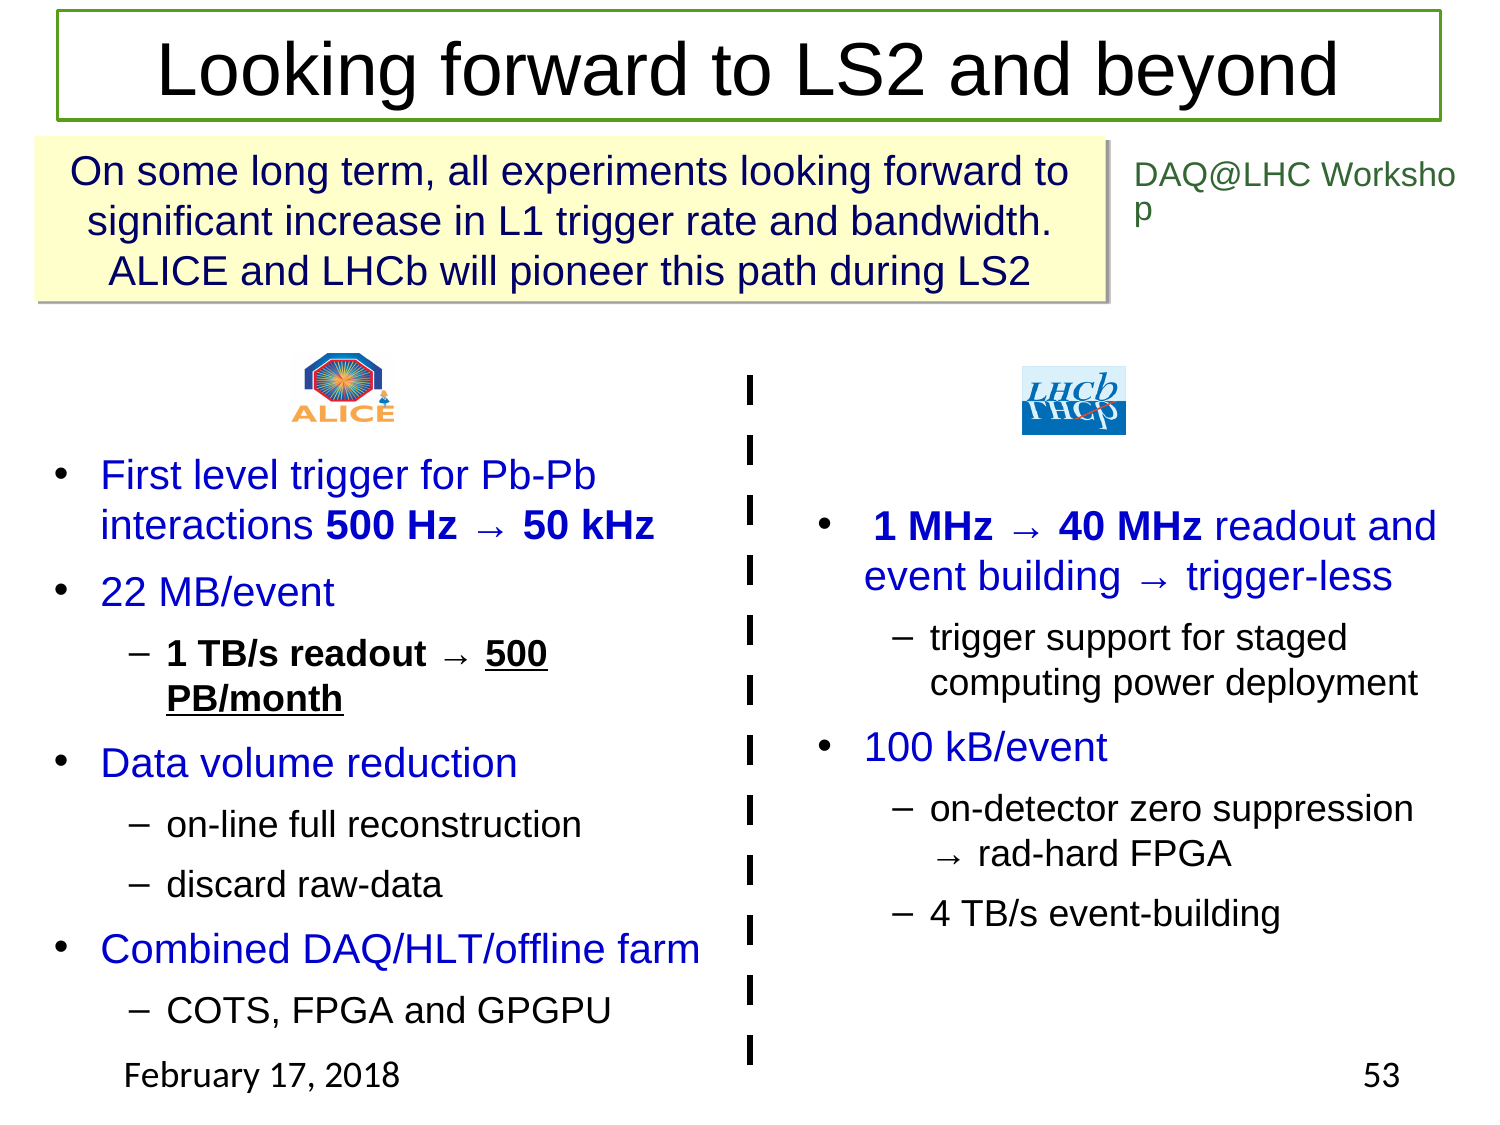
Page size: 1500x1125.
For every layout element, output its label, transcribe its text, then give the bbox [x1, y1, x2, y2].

list 1 MHz → 40 MHz readout and event building → trigger-less trigger support for staged computing power deployment 100 kB/event on-detector zero suppression → rad-hard FPGA 4 TB/s event-building [802, 490, 1467, 968]
list First level trigger for Pb-Pb interactions 500 Hz → 50 kHz 22 MB/event 1 TB/s readout → 500 PB/month Data volume reduction on-line full reconstruction discard raw-data Combined DAQ/HLT/offline farm COTS, FPGA and GPGPU [39, 439, 719, 1043]
text_box On some long term, all experiments looking forward to significant increase in L1 trigger rate and bandwidth. ALICE and LHCb will pioneer this path during LS2 [34, 135, 1106, 302]
picture [1022, 366, 1126, 435]
text_box DAQ@LHC Workshop [1119, 144, 1489, 201]
title Looking forward to LS2 and beyond [57, 10, 1441, 121]
picture [291, 353, 394, 422]
